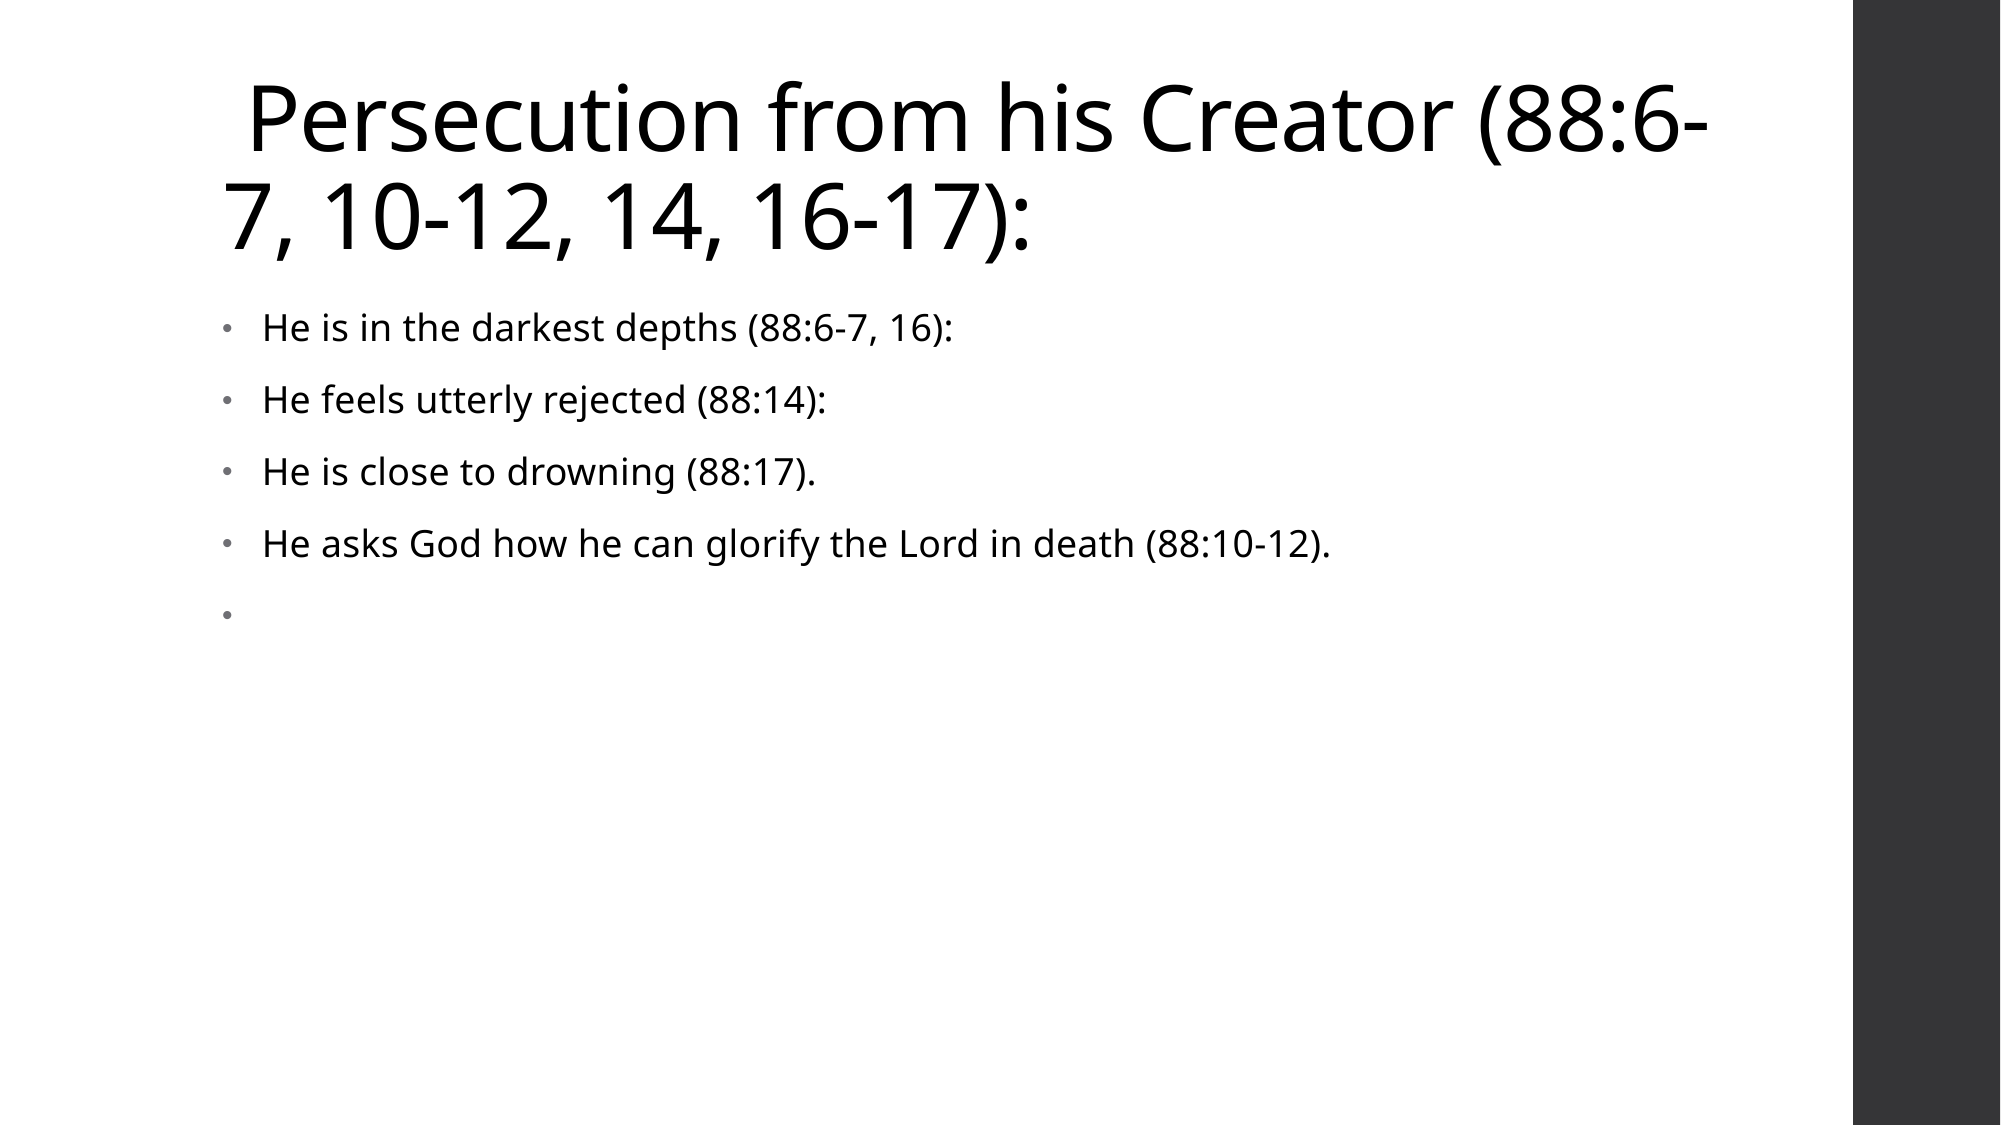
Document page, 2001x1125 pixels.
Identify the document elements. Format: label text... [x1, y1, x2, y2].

list He is in the darkest depths (88:6-7, 16): He feels utterly rejected (88:14): He is close to drowning (88:17). He asks God how he can glorify the Lord in death (88:10-12). [206, 299, 1617, 1014]
title Persecution from his Creator (88:6-7, 10-12, 14, 16-17): [206, 60, 1797, 278]
